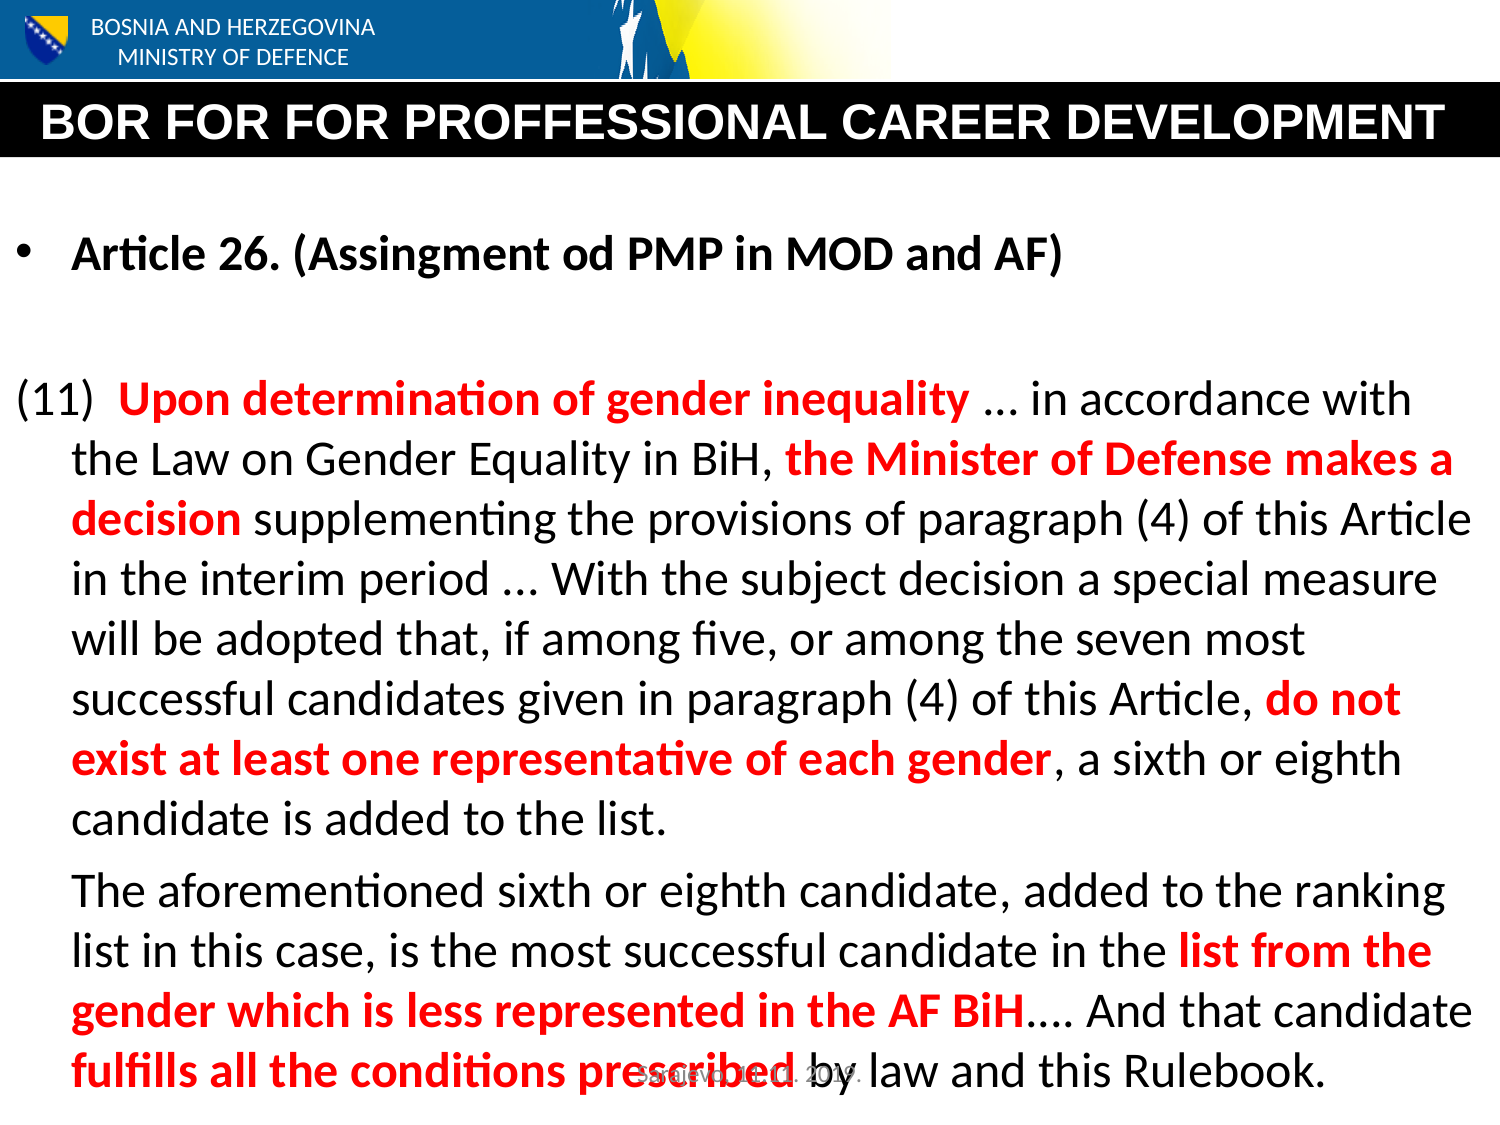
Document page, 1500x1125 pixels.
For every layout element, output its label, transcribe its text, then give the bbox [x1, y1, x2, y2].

title BOR FOR FOR PROFFESSIONAL CAREER DEVELOPMENT [0, 82, 1500, 140]
picture [0, 0, 1500, 79]
text_box Sarajevo, 11.11. 2019. [512, 1042, 988, 1103]
list Article 26. (Assingment od PMP in MOD and AF) (11) Upon determination of gender inequality ... in accordance with the Law on Gender Equality in BiH, the Minister of Defense makes a decision supplementing the provisions of paragraph (4) of this Article in the interim period ... With the subject decision a special measure will be adopted that, if among five, or among the seven most successful candidates given in paragraph (4) of this Article, do not exist at least one representative of each gender, a sixth or eighth candidate is added to the list. The aforementioned sixth or eighth candidate, added to the ranking list in this case, is the most successful candidate in the list from the gender which is less represented in the AF BiH.... And that candidate fulfills all the conditions prescribed by law and this Rulebook. [0, 140, 1500, 884]
